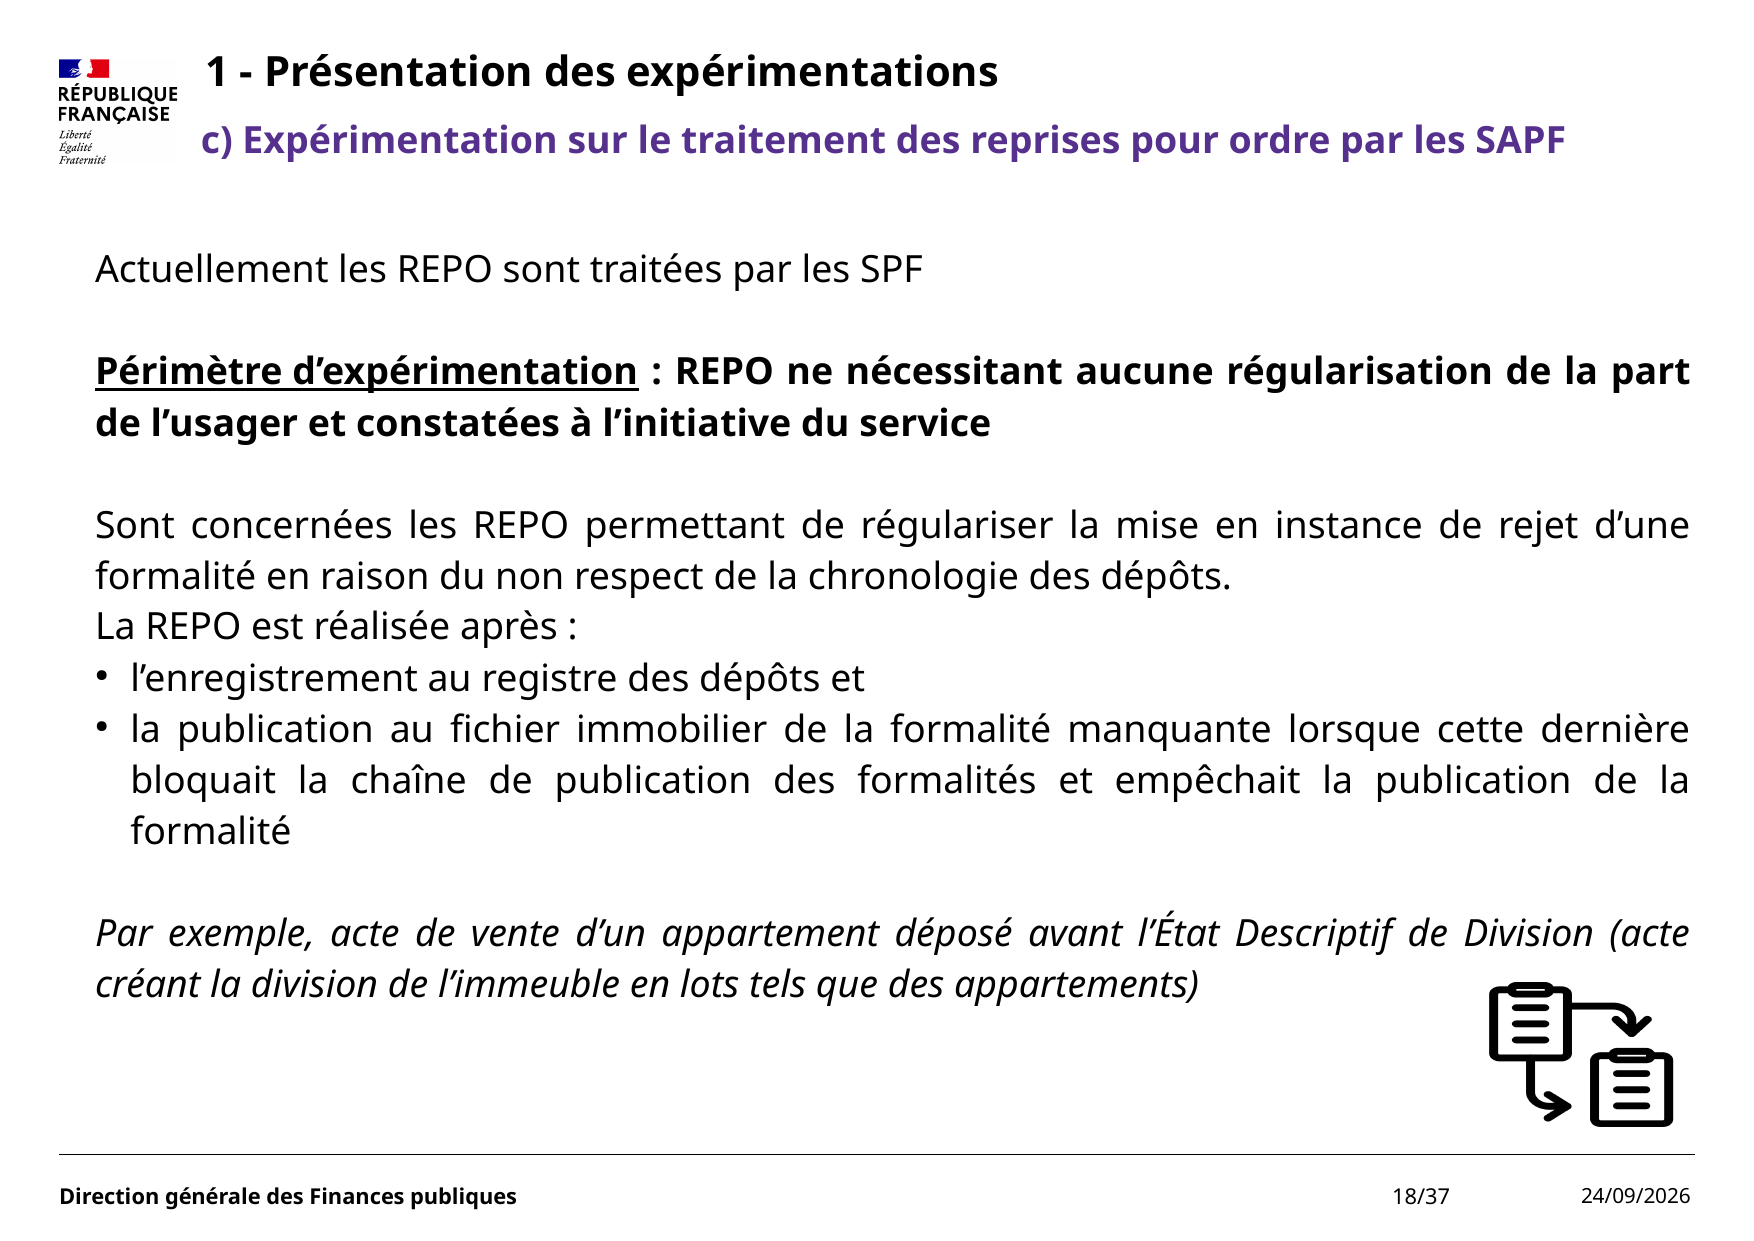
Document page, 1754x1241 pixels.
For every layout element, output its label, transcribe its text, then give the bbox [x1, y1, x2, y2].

text_box c) Expérimentation sur le traitement des reprises pour ordre par les SAPF [150, 106, 1617, 171]
text_box Actuellement les REPO sont traitées par les SPF Périmètre d’expérimentation : REPO ne nécessitant aucune régularisation de la part de l’usager et constatées à l’initiative du service Sont concernées les REPO permettant de régulariser la mise en instance de rejet d’une formalité en raison du non respect de la chronologie des dépôts. La REPO est réalisée après : l’enregistrement au registre des dépôts et la publication au fichier immobilier de la formalité manquante lorsque cette dernière bloquait la chaîne de publication des formalités et empêchait la publication de la formalité Par exemple, acte de vente d’un appartement déposé avant l’État Descriptif de Division (acte créant la division de l’immeuble en lots tels que des appartements) [80, 235, 1707, 1029]
text_box 1 - Présentation des expérimentations [190, 34, 1717, 151]
picture [1485, 1029, 1677, 1127]
picture [59, 59, 178, 164]
